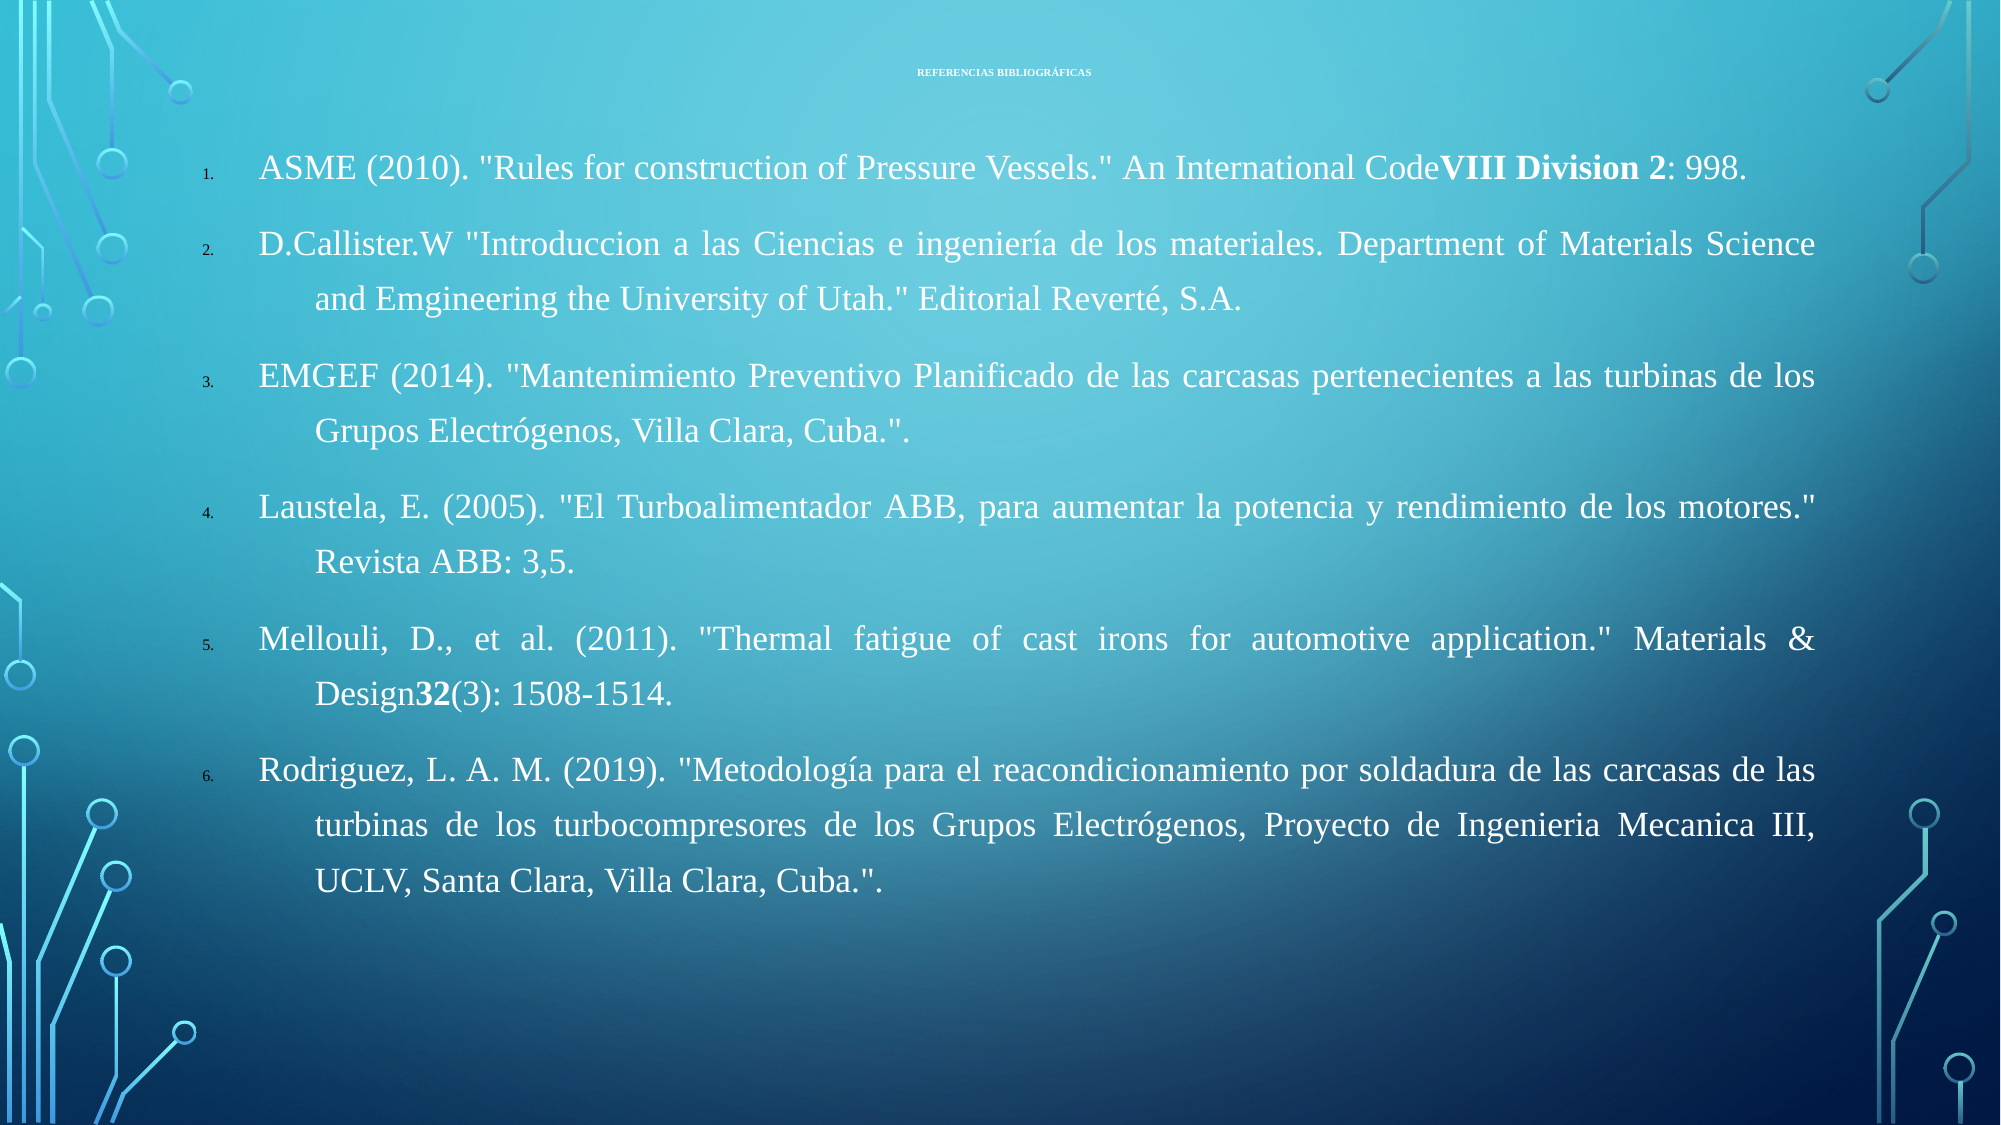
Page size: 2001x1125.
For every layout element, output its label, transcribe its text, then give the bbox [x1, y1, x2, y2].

list ASME (2010). "Rules for construction of Pressure Vessels." An International CodeVIII Division 2: 998. D.Callister.W "Introduccion a las Ciencias e ingeniería de los materiales. Department of Materials Science and Emgineering the University of Utah." Editorial Reverté, S.A. EMGEF (2014). "Mantenimiento Preventivo Planificado de las carcasas pertenecientes a las turbinas de los Grupos Electrógenos, Villa Clara, Cuba.". Laustela, E. (2005). "El Turboalimentador ABB, para aumentar la potencia y rendimiento de los motores." Revista ABB: 3,5. Mellouli, D., et al. (2011). "Thermal fatigue of cast irons for automotive application." Materials & Design32(3): 1508-1514. Rodriguez, L. A. M. (2019). "Metodología para el reacondicionamiento por soldadura de las carcasas de las turbinas de los turbocompresores de los Grupos Electrógenos, Proyecto de Ingenieria Mecanica III, UCLV, Santa Clara, Villa Clara, Cuba.". [187, 123, 1844, 1038]
title Referencias bibliográficas [187, 48, 1813, 100]
